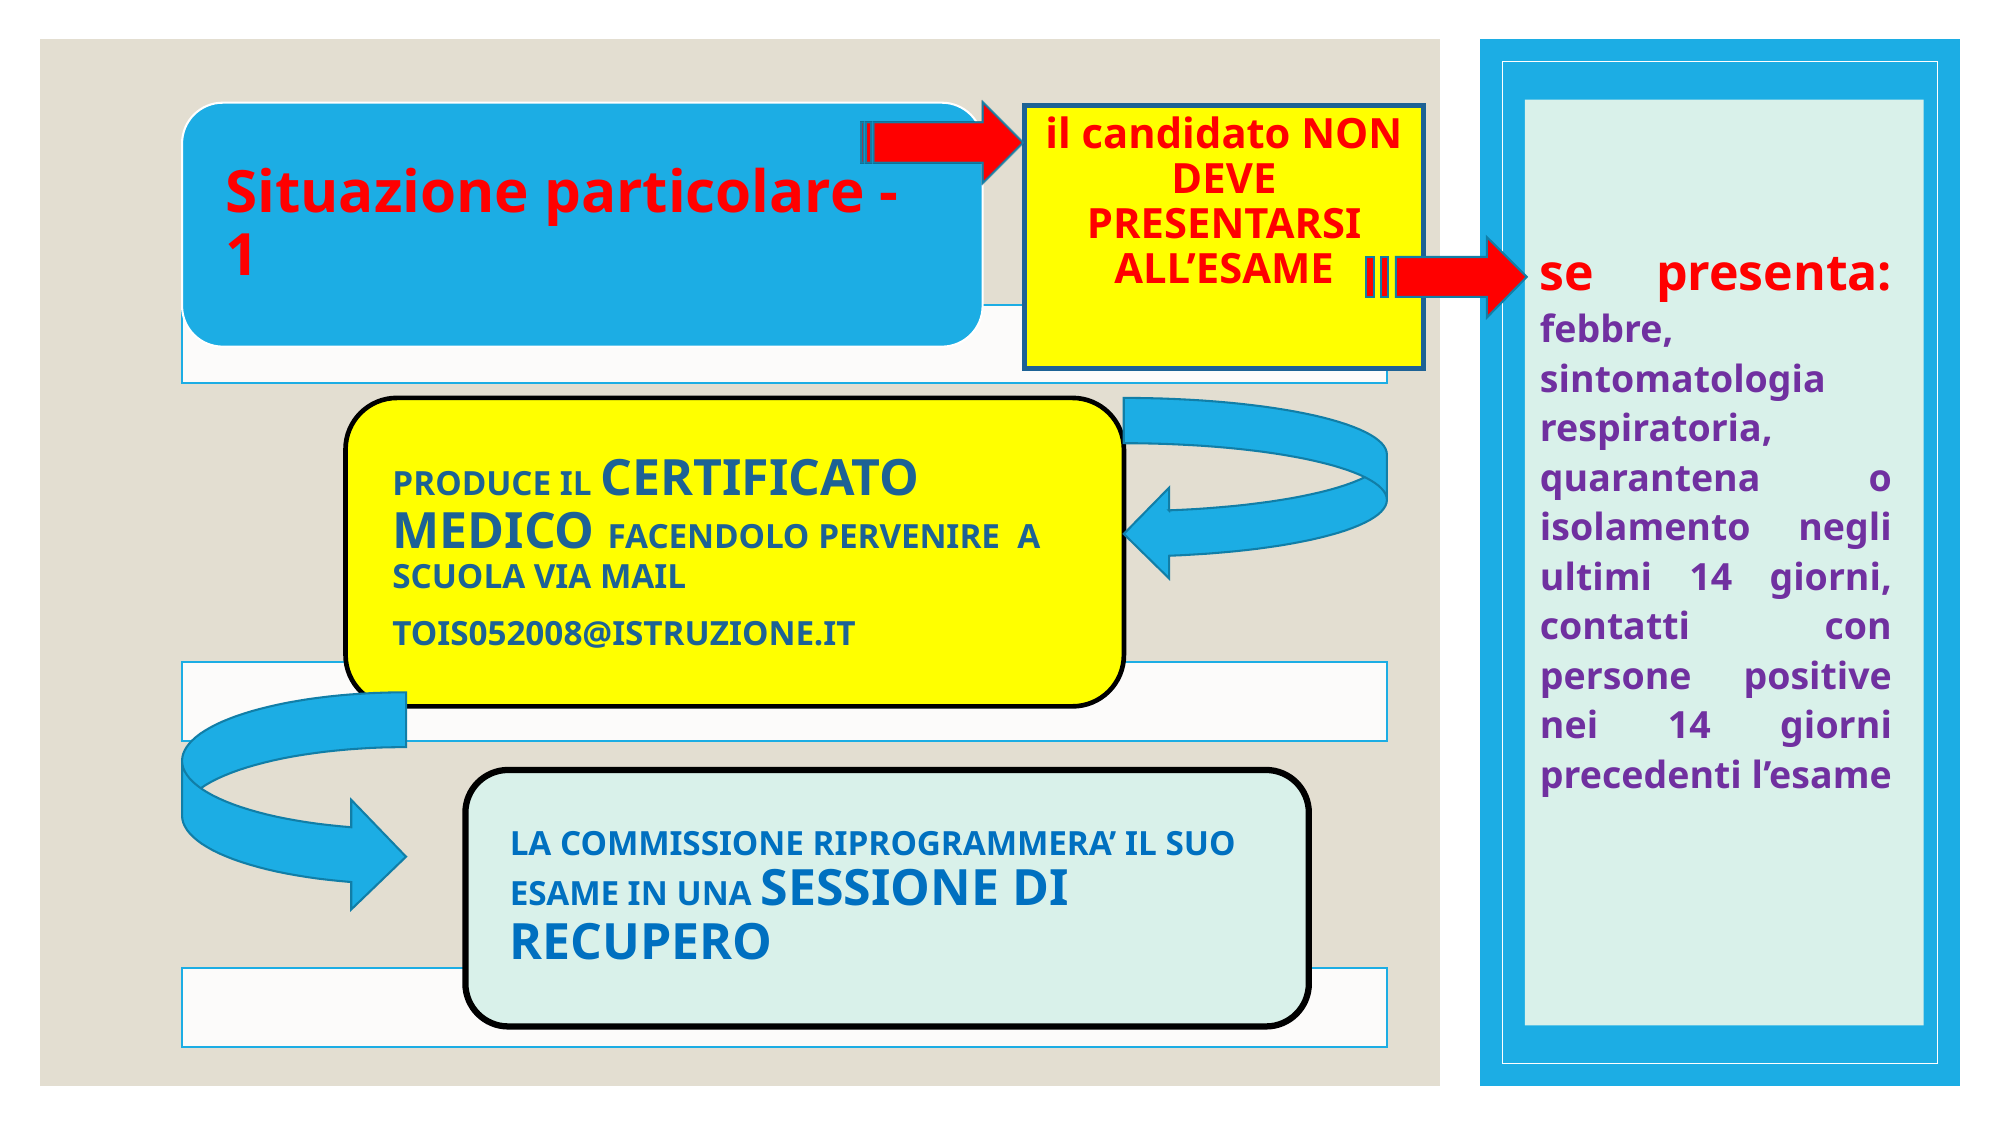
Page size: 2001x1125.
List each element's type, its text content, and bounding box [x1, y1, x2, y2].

text_box [1366, 257, 1374, 297]
text_box Situazione particolare - 1 [182, 102, 983, 347]
list se presenta: febbre, sintomatologia respiratoria, quarantena o isolamento negli ultimi 14 giorni, contatti con persone positive nei 14 giorni precedenti l’esame [1524, 99, 1924, 1026]
text_box PRODUCE IL CERTIFICATO MEDICO FACENDOLO PERVENIRE A SCUOLA VIA MAIL TOIS052008@ISTRUZIONE.IT [345, 397, 1124, 707]
text_box LA COMMISSIONE RIPROGRAMMERA’ IL SUO ESAME IN UNA SESSIONE DI RECUPERO [465, 769, 1309, 1027]
text_box [1395, 237, 1527, 318]
text_box [1123, 397, 1387, 579]
text_box il candidato NON DEVE PRESENTARSI ALL’ESAME [1024, 105, 1424, 369]
text_box [1381, 257, 1389, 297]
text_box [182, 662, 1387, 910]
text_box [182, 968, 1387, 1047]
text_box [182, 305, 1387, 383]
picture [860, 99, 1025, 186]
